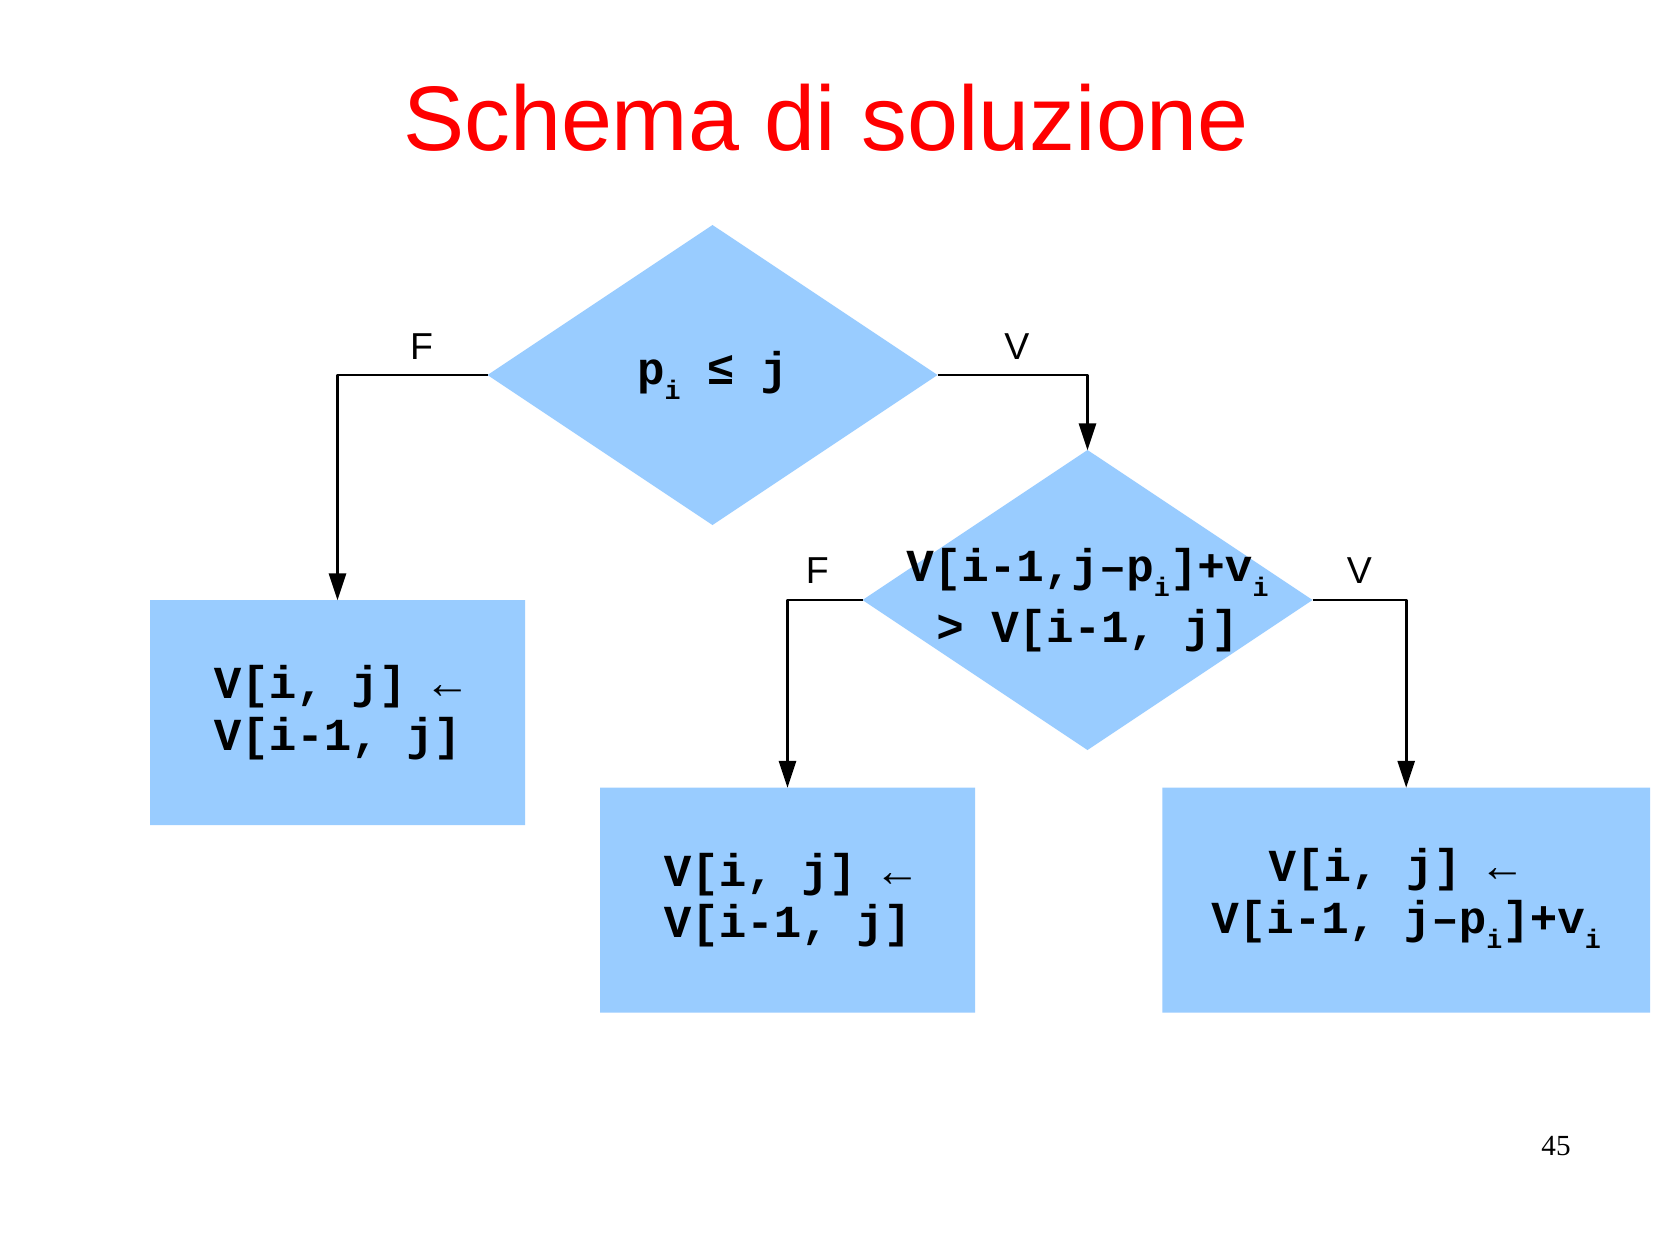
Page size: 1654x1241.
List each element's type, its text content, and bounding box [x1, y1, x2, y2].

text_box V [1332, 542, 1387, 600]
text_box V[i, j] ← V[i-1, j] [150, 600, 526, 826]
text_box V [989, 318, 1045, 376]
text_box V[i, j] ← V[i-1, j] [600, 787, 976, 1013]
text_box F [791, 542, 844, 600]
title Schema di soluzione [82, 49, 1571, 188]
text_box V[i, j] ← V[i-1, j–pi]+vi [1162, 787, 1651, 1013]
text_box pi ≤ j [488, 225, 938, 526]
text_box V[i-1,j–pi]+vi > V[i-1, j] [863, 450, 1313, 751]
text_box F [395, 318, 449, 376]
